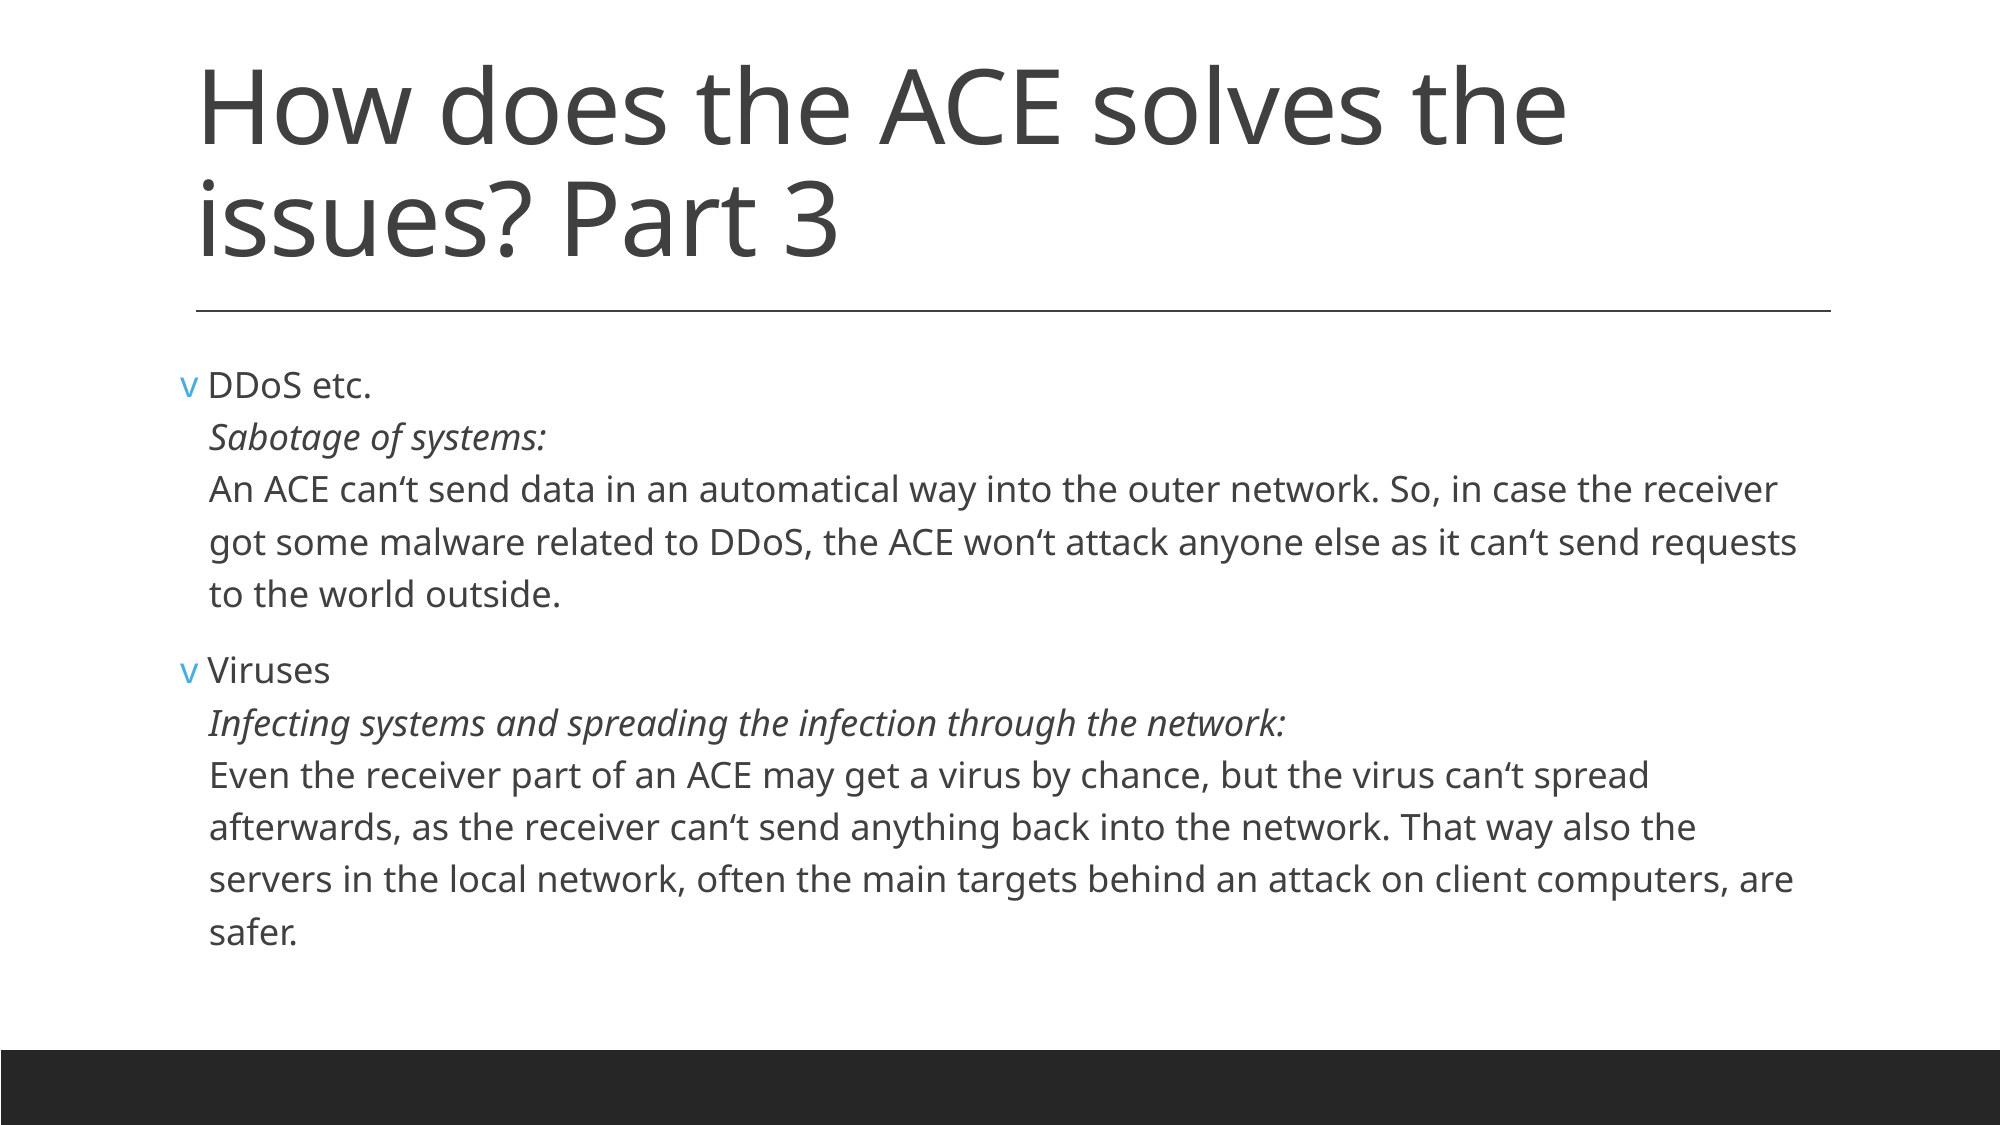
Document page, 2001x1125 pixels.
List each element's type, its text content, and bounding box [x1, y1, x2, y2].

list DDoS etc. Sabotage of systems: An ACE can‘t send data in an automatical way into the outer network. So, in case the receiver got some malware related to DDoS, the ACE won‘t attack anyone else as it can‘t send requests to the world outside. Viruses Infecting systems and spreading the infection through the network: Even the receiver part of an ACE may get a virus by chance, but the virus can‘t spread afterwards, as the receiver can‘t send anything back into the network. That way also the servers in the local network, often the main targets behind an attack on client computers, are safer. [180, 345, 1831, 963]
title How does the ACE solves the issues? Part 3 [180, 47, 1831, 286]
